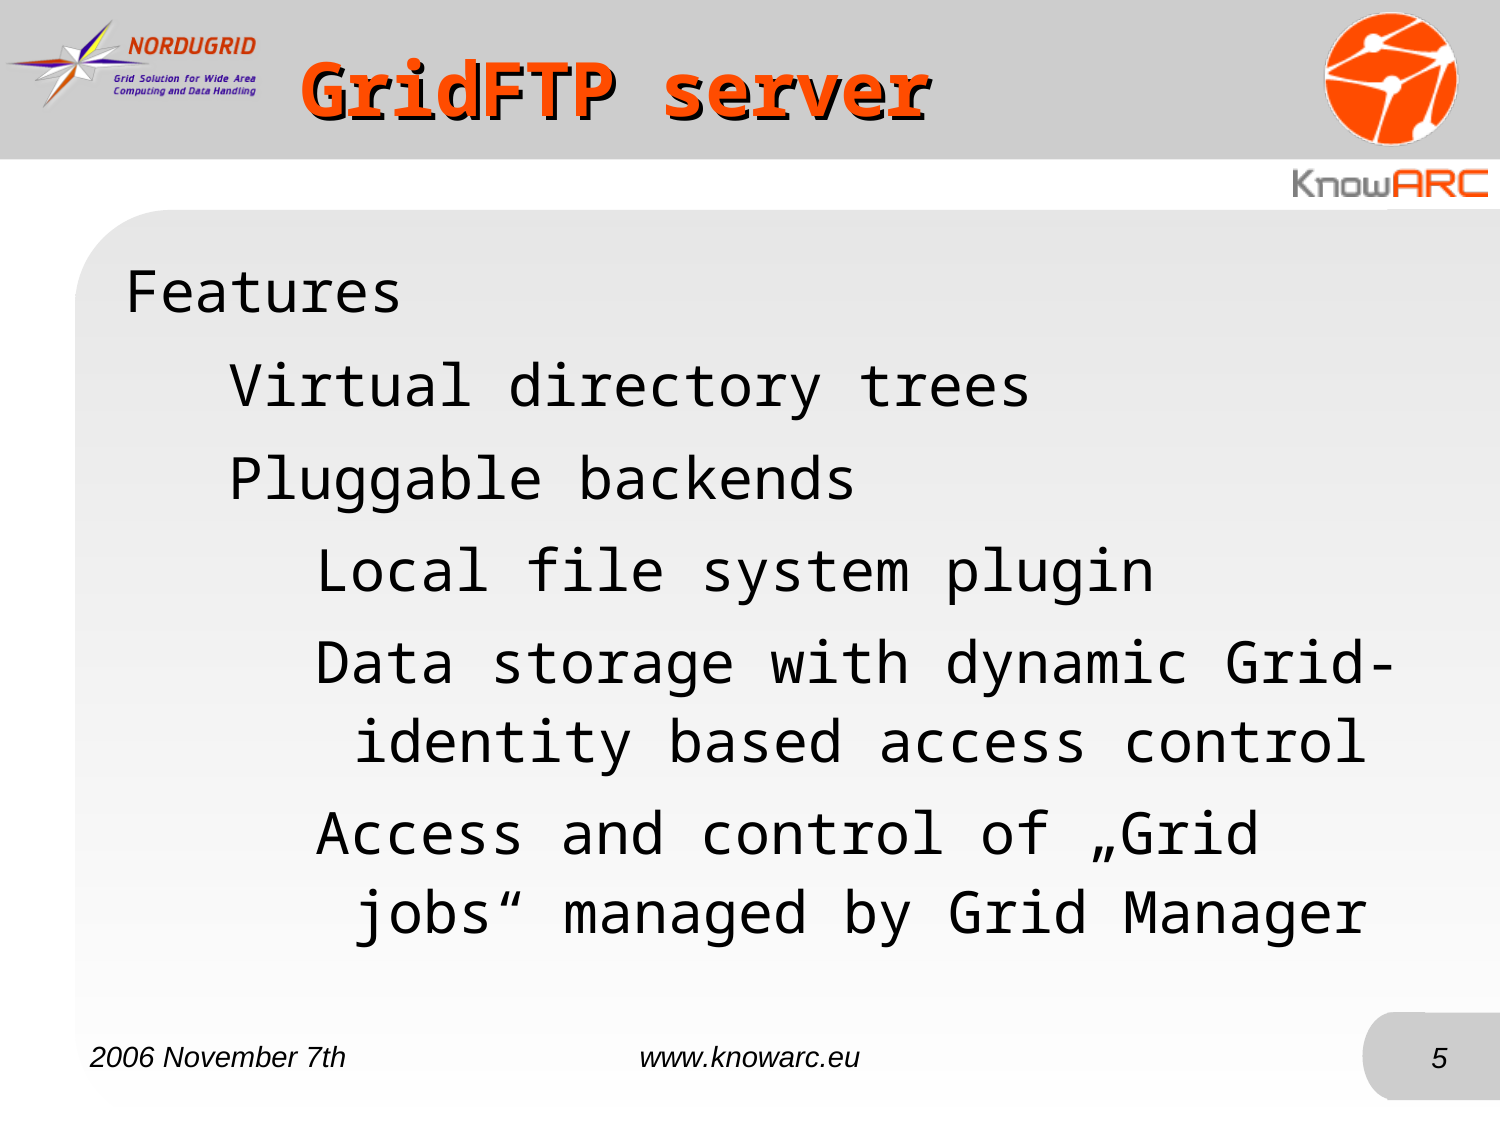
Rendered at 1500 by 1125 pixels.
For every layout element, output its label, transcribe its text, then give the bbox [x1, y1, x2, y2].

picture [1293, 12, 1488, 197]
list Features Virtual directory trees Pluggable backends Local file system plugin Data storage with dynamic Grid-identity based access control Access and control of „Grid jobs“ managed by Grid Manager [124, 249, 1425, 911]
picture [2, 14, 263, 113]
title GridFTP server [300, 25, 1238, 151]
